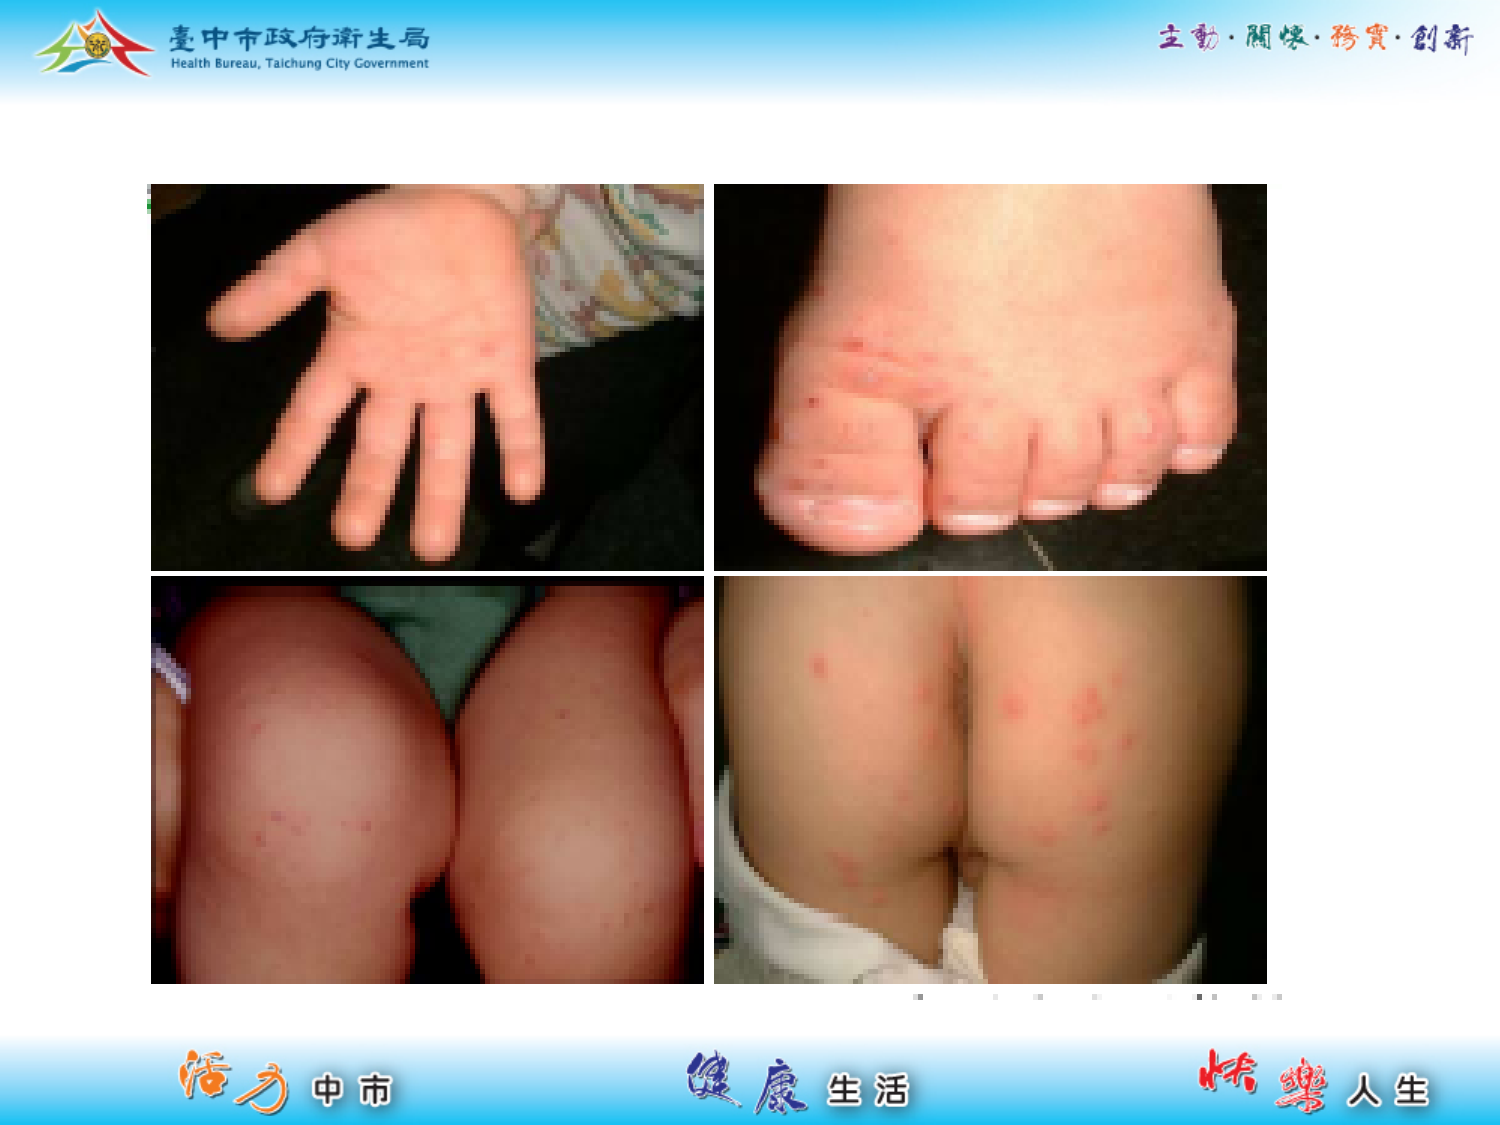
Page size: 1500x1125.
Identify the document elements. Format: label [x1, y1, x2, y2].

picture [147, 184, 1282, 1000]
